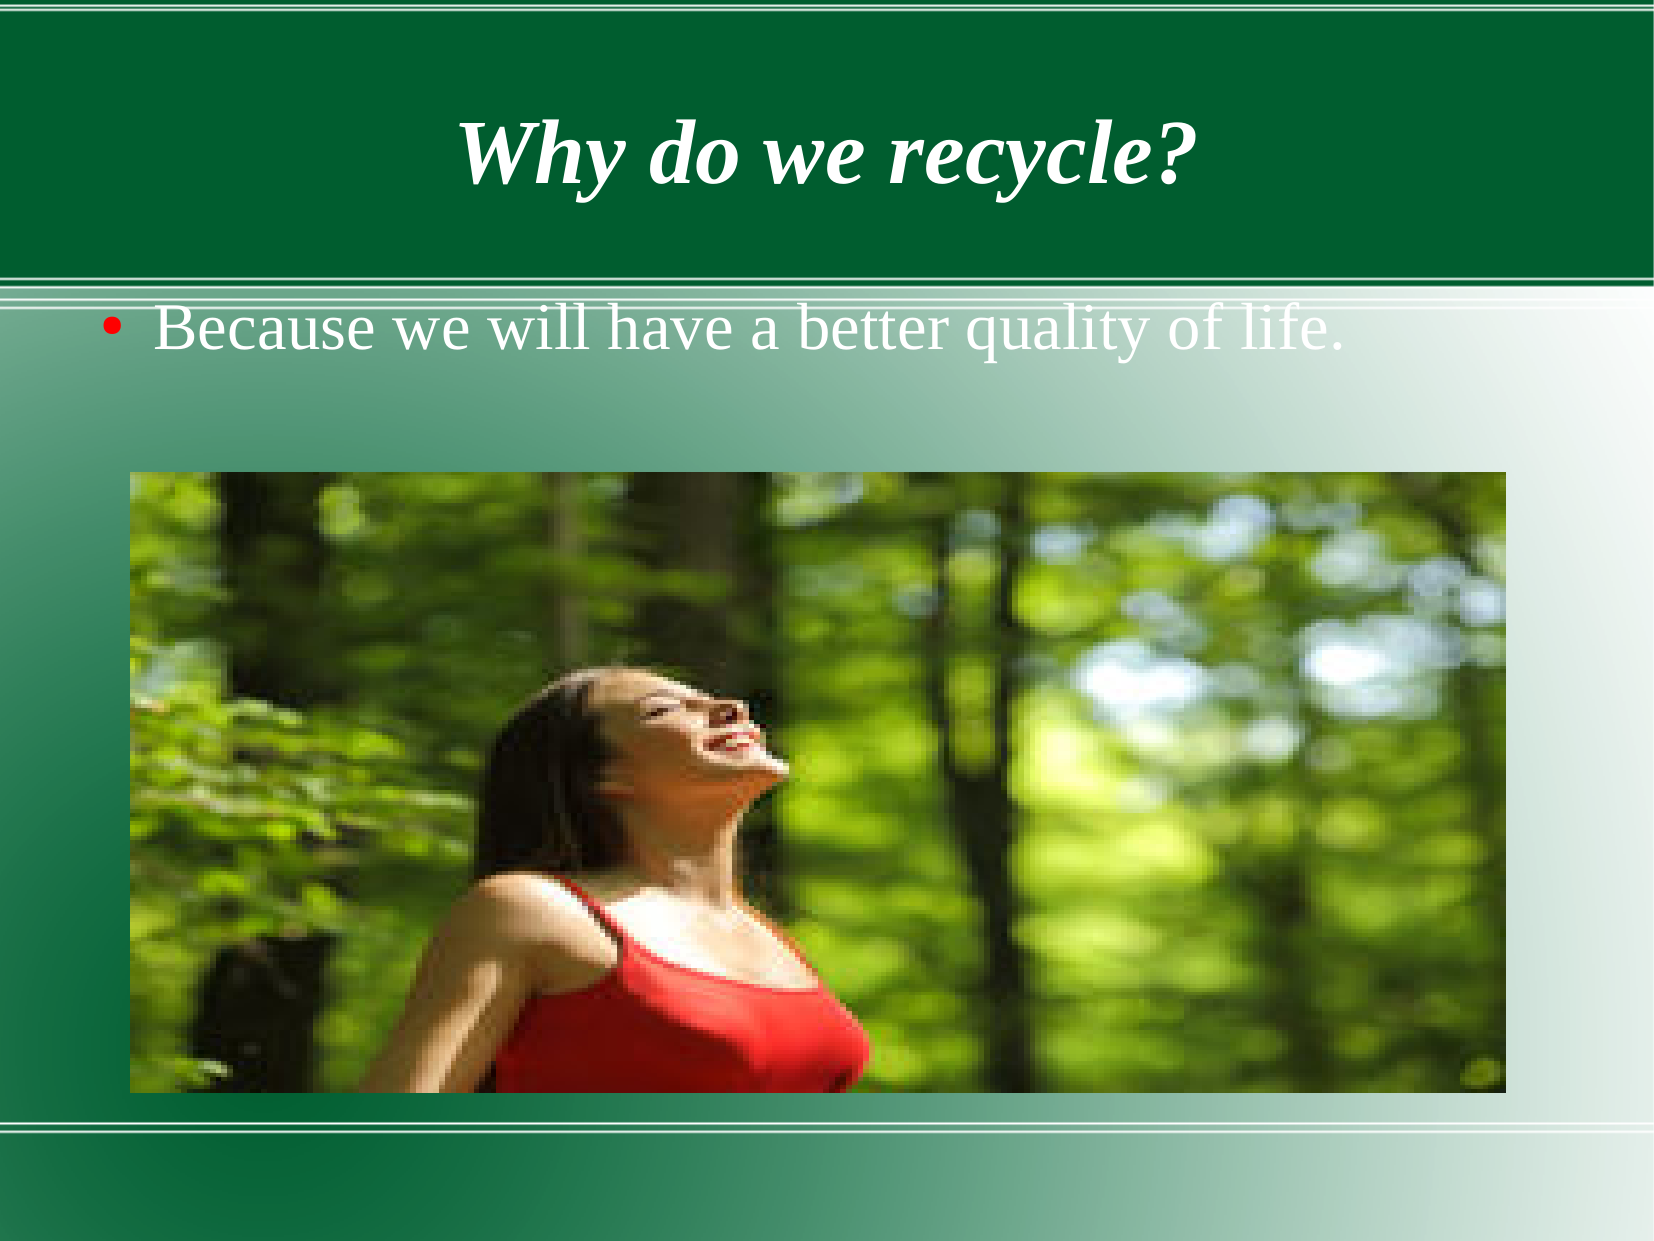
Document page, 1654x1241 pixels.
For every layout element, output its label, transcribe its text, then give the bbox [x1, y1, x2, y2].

title Why do we recycle? [82, 49, 1571, 257]
picture [0, 0, 1654, 1241]
list Because we will have a better quality of life. [82, 290, 1571, 1109]
